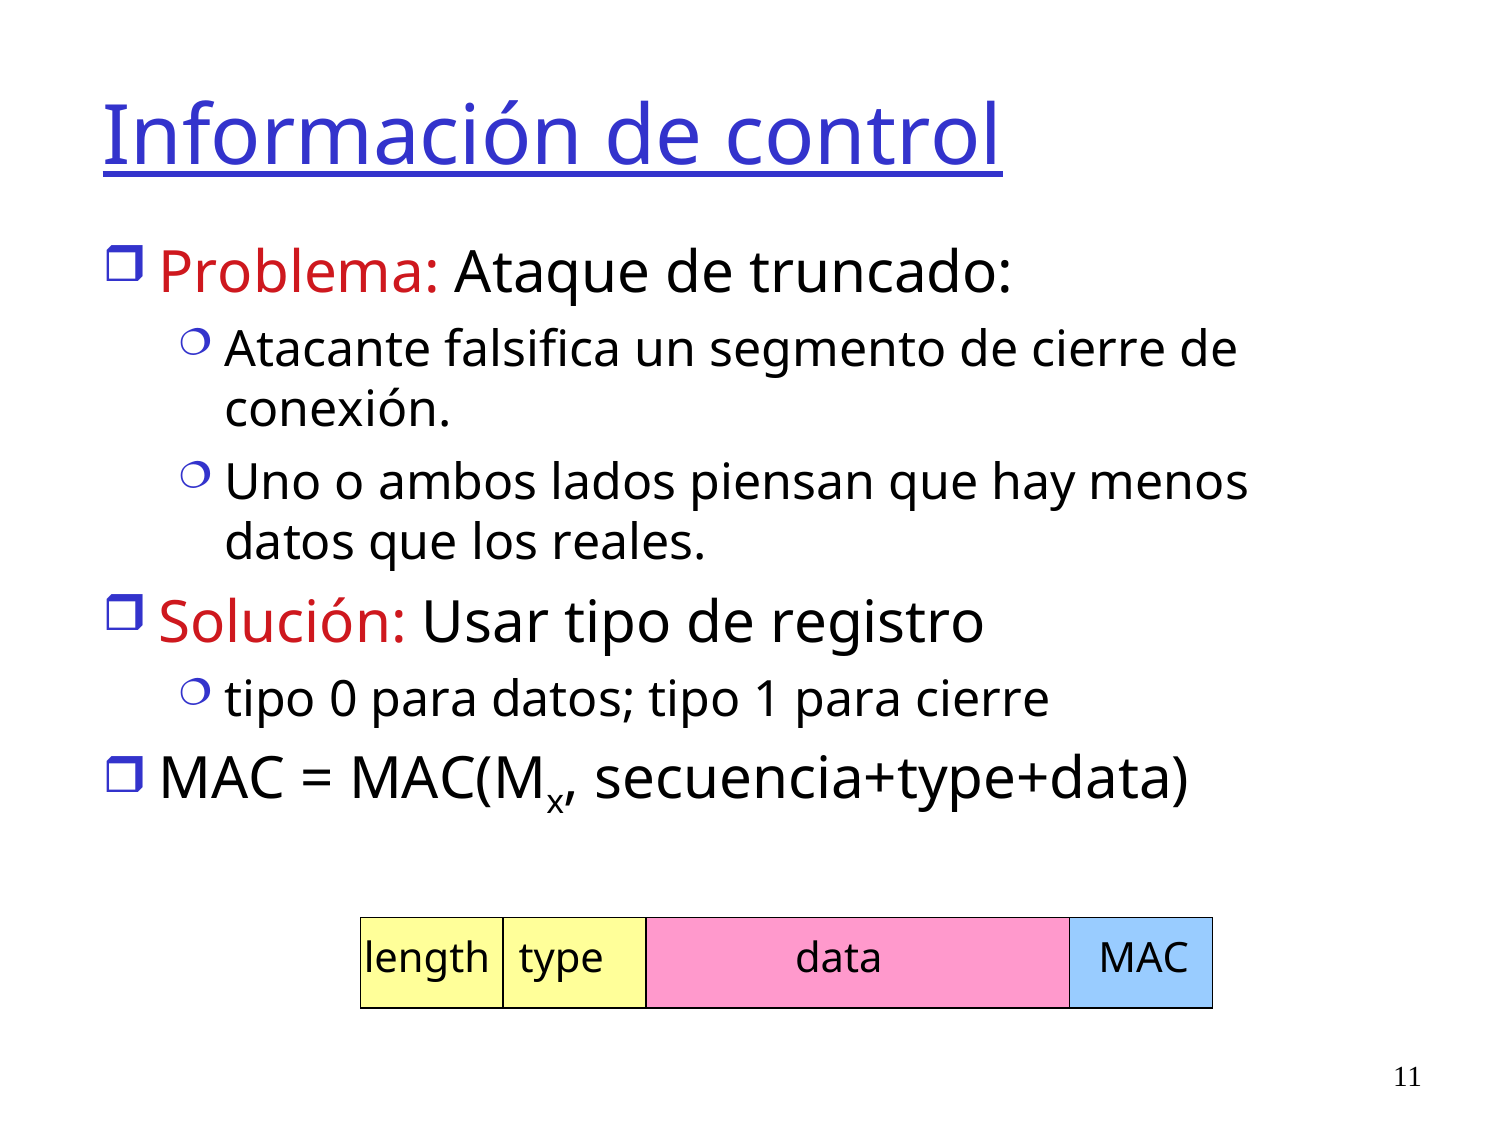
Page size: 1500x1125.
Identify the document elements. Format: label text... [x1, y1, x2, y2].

text_box length [349, 923, 503, 989]
text_box type [503, 923, 620, 989]
text_box MAC [1083, 923, 1205, 989]
title Información de control [87, 37, 1363, 225]
text_box [360, 917, 1213, 1009]
list Problema: Ataque de truncado: Atacante falsifica un segmento de cierre de conexión. Uno o ambos lados piensan que hay menos datos que los reales. Solución: Usar tipo de registro tipo 0 para datos; tipo 1 para cierre MAC = MAC(Mx, secuencia+type+data) [87, 227, 1363, 854]
text_box <number> [1362, 1050, 1438, 1125]
text_box data [780, 923, 898, 989]
